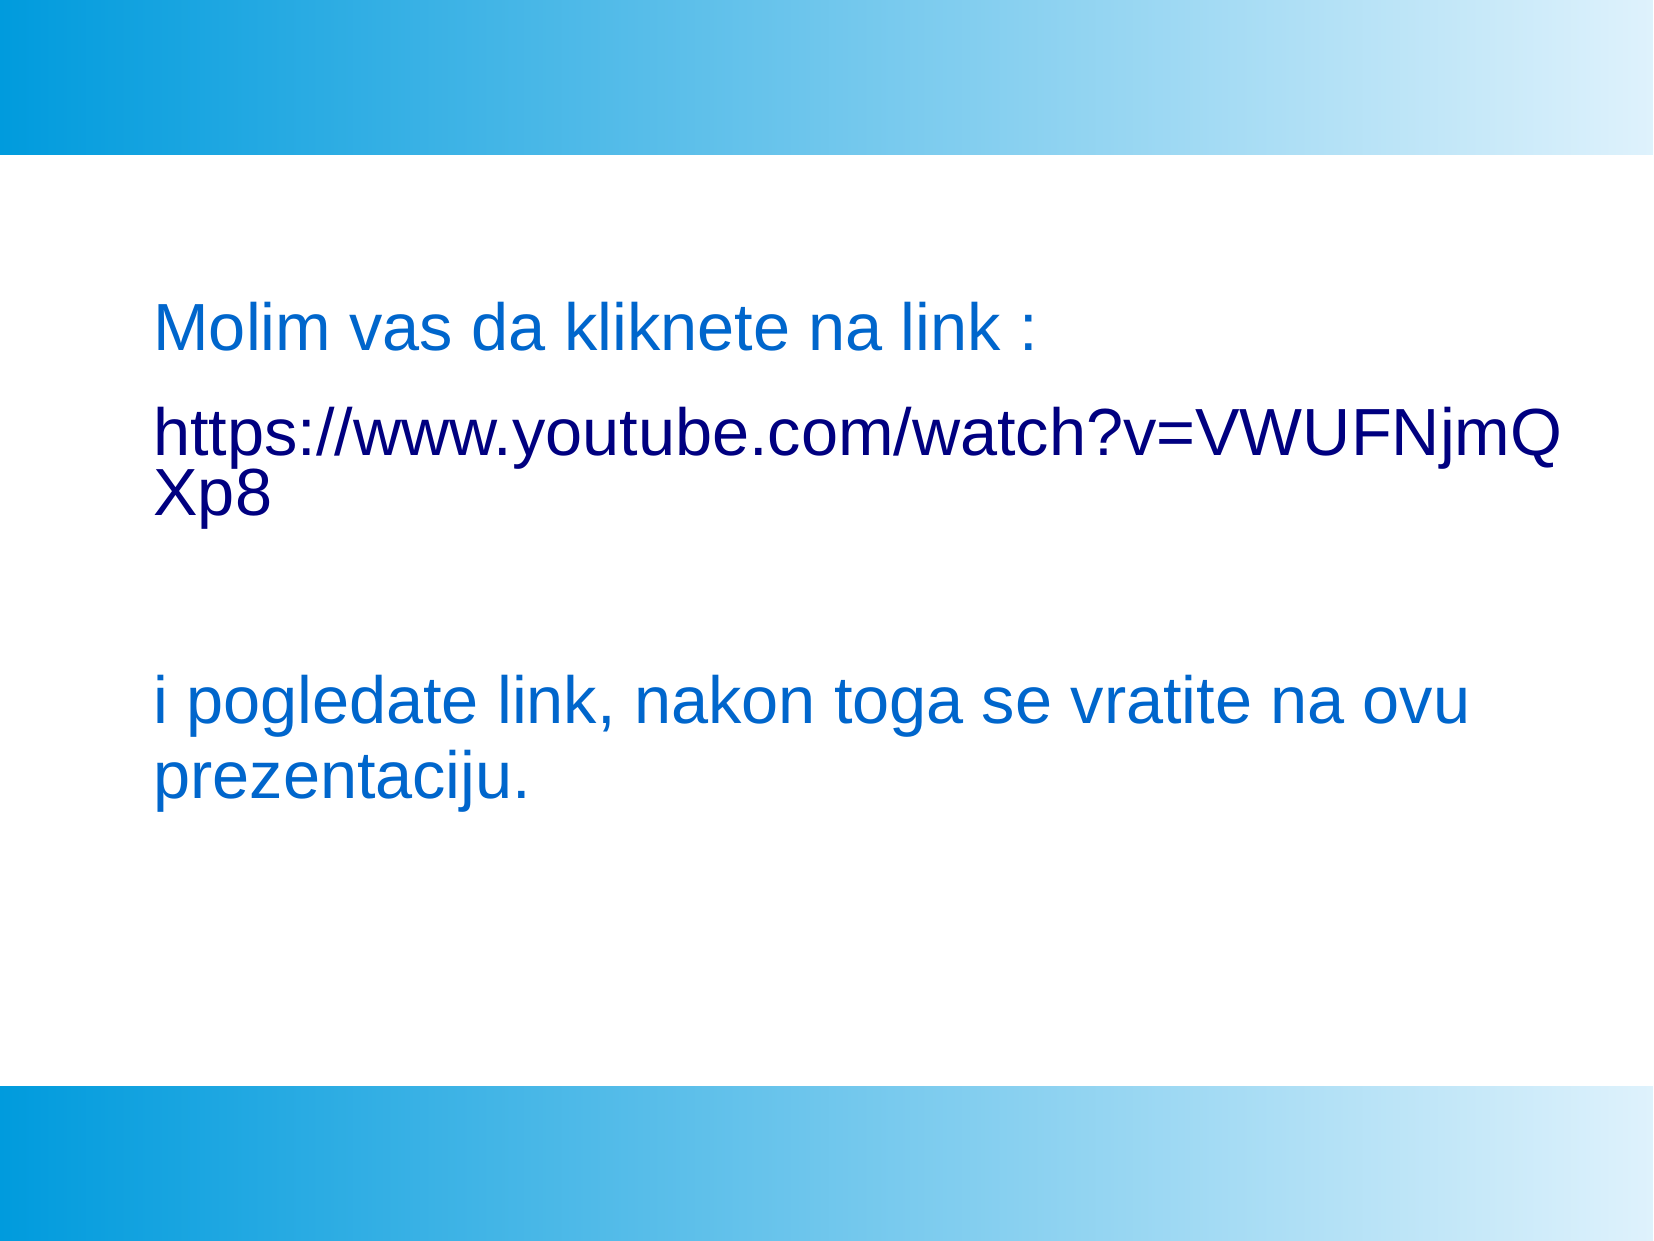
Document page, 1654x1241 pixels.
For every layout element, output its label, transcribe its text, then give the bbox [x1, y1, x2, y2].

list Molim vas da kliknete na link : https://www.youtube.com/watch?v=VWUFNjmQXp8 i pogledate link, nakon toga se vratite na ovu prezentaciju. [82, 290, 1571, 1010]
